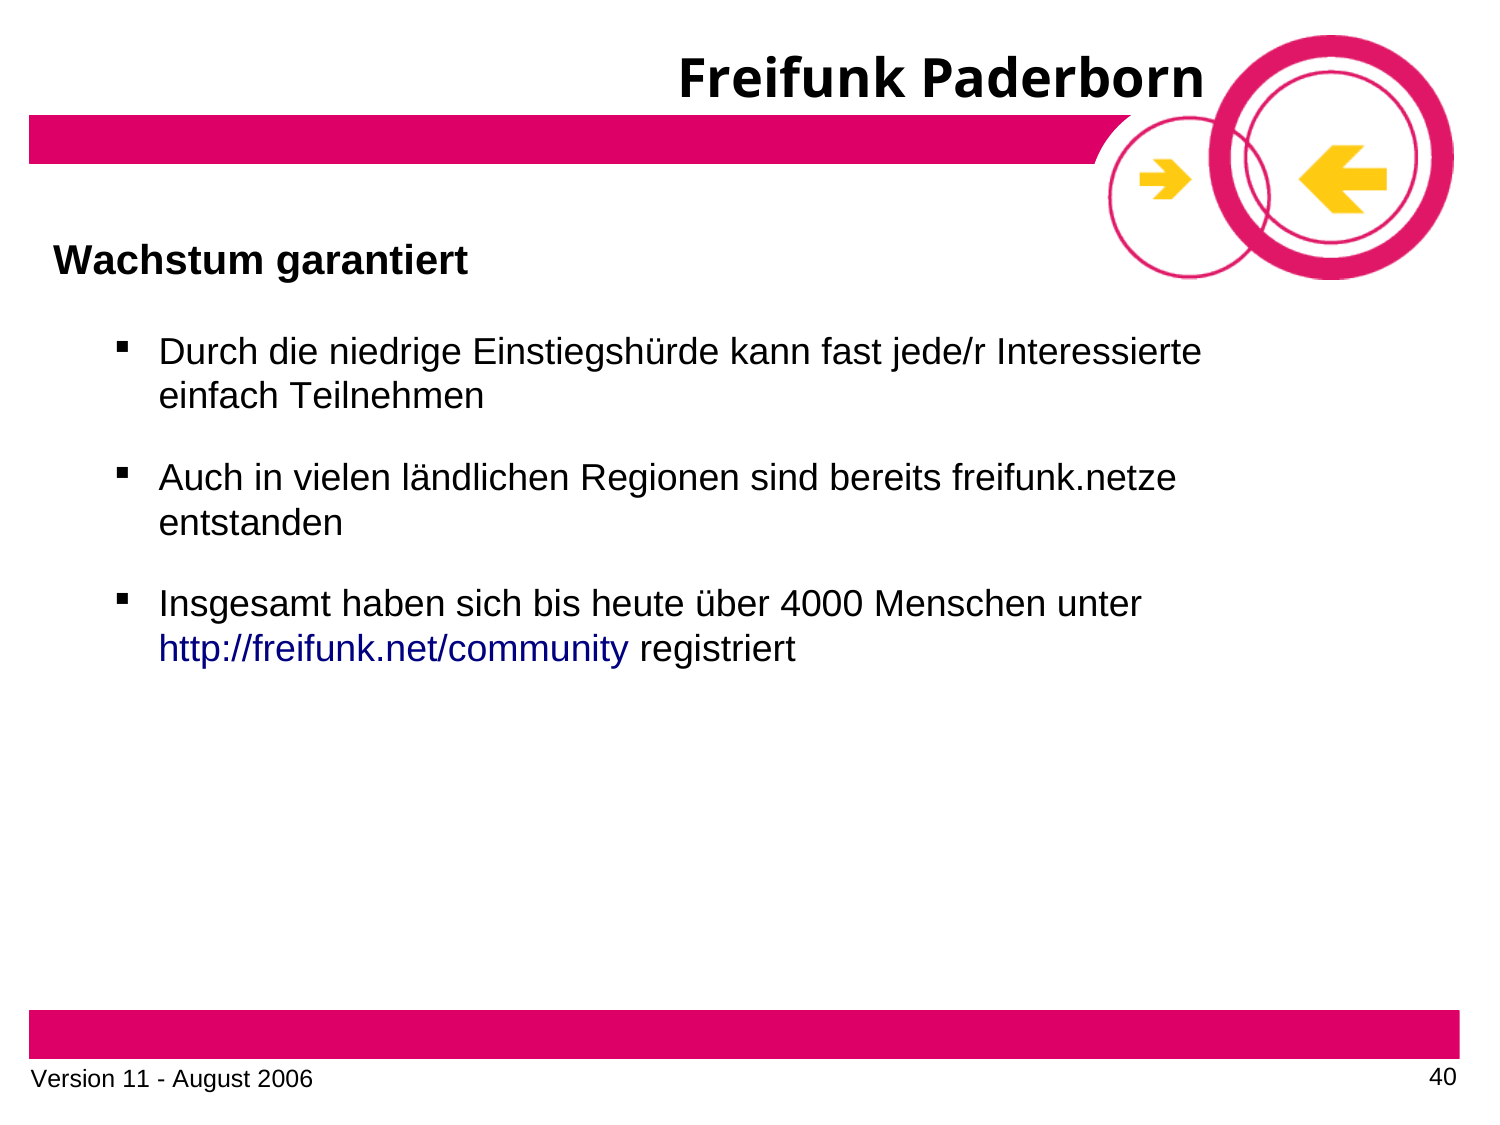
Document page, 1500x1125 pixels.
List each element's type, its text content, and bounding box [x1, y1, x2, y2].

text_box Durch die niedrige Einstiegshürde kann fast jede/r Interessierte einfach Teilnehmen Auch in vielen ländlichen Regionen sind bereits freifunk.netze entstanden Insgesamt haben sich bis heute über 4000 Menschen unter http://freifunk.net/community registriert [84, 248, 1313, 887]
text_box Wachstum garantiert [53, 233, 1046, 313]
picture [1107, 35, 1454, 280]
